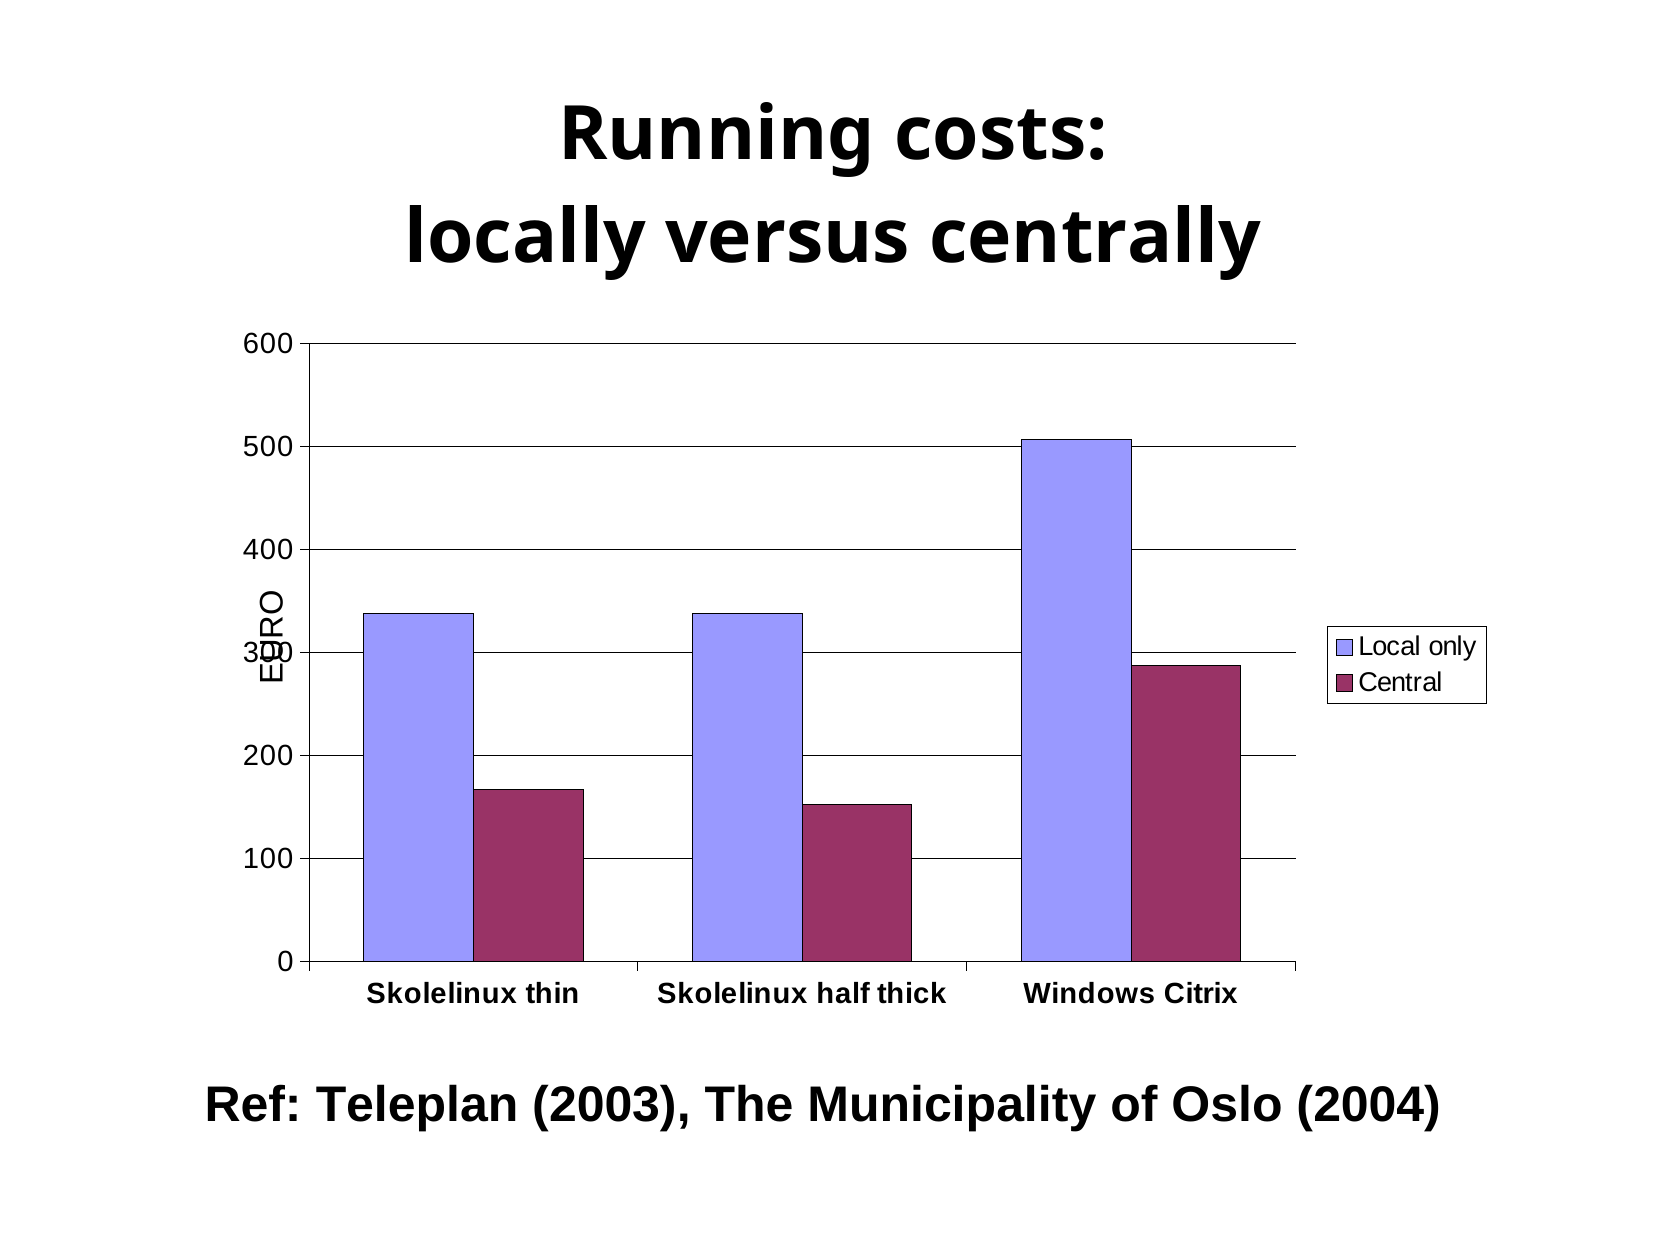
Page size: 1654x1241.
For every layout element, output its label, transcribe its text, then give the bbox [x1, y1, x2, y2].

chart [217, 299, 1504, 1024]
text_box Running costs: locally versus centrally [188, 79, 1479, 292]
text_box Ref: Teleplan (2003), The Municipality of Oslo (2004) [185, 1048, 1462, 1160]
